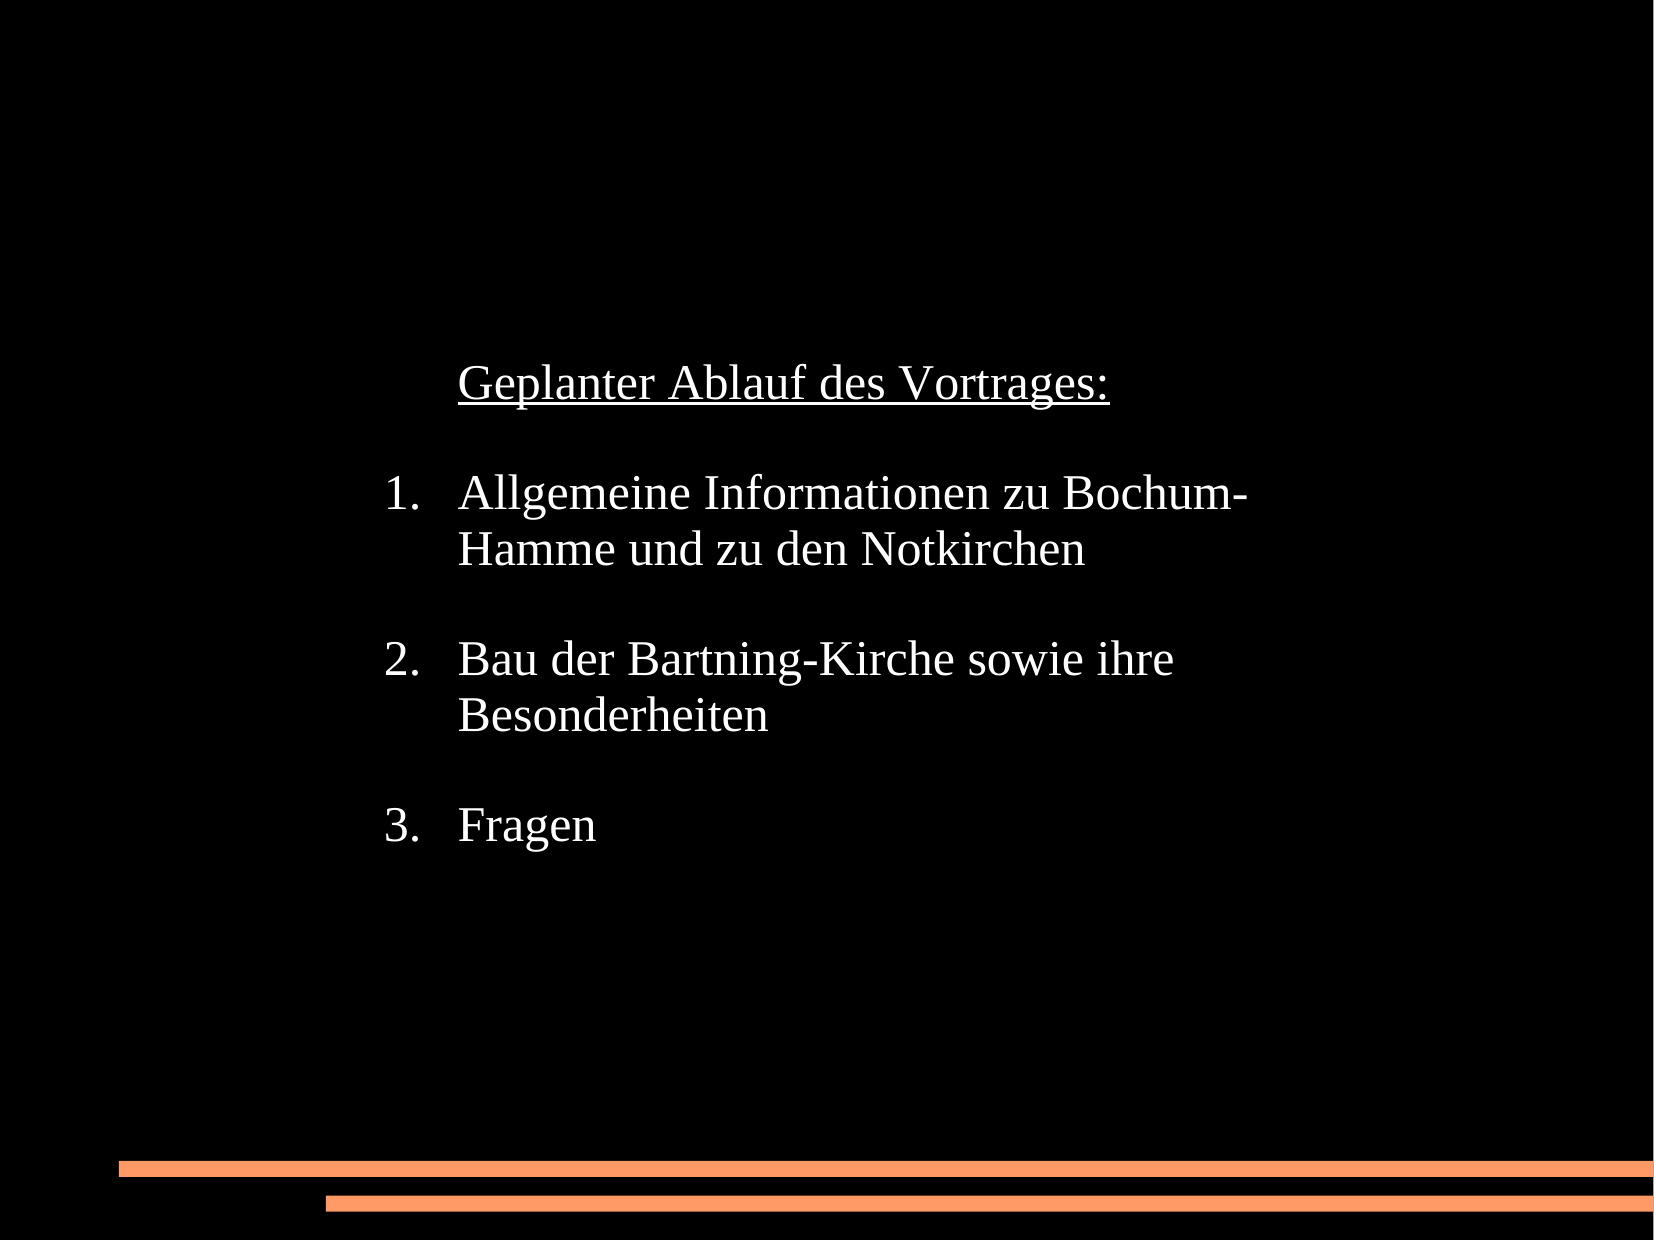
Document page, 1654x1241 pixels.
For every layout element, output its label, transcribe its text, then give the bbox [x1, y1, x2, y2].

text_box Geplanter Ablauf des Vortrages: 1. Allgemeine Informationen zu Bochum- Hamme und zu den Notkirchen 2. Bau der Bartning-Kirche sowie ihre Besonderheiten 3. Fragen [383, 354, 1359, 947]
